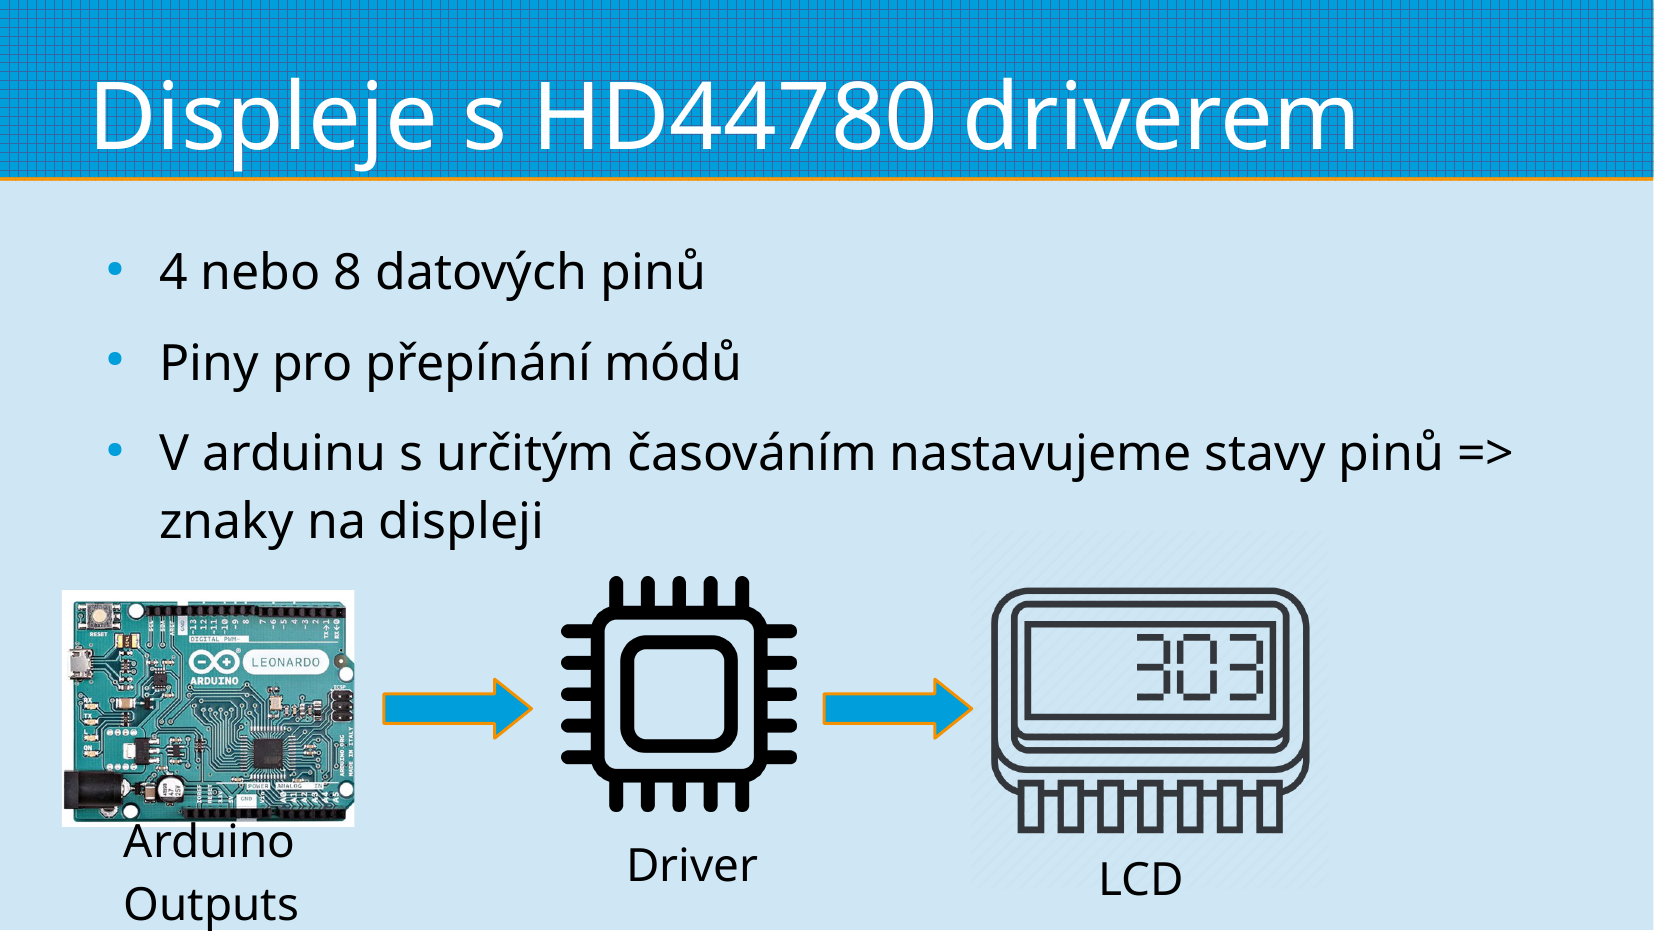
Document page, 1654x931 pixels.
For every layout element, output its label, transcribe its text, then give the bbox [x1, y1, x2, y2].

text_box LCD [1092, 840, 1506, 916]
text_box Driver [620, 826, 886, 901]
text_box Arduino Outputs [118, 802, 355, 931]
text_box [383, 679, 532, 739]
picture [61, 590, 355, 827]
picture [561, 576, 797, 813]
picture [971, 531, 1329, 889]
title Displeje s HD44780 driverem [88, 14, 1565, 178]
text_box [824, 679, 972, 739]
list 4 nebo 8 datových pinů Piny pro přepínání módů V arduinu s určitým časováním nastavujeme stavy pinů => znaky na displeji [88, 236, 1565, 813]
